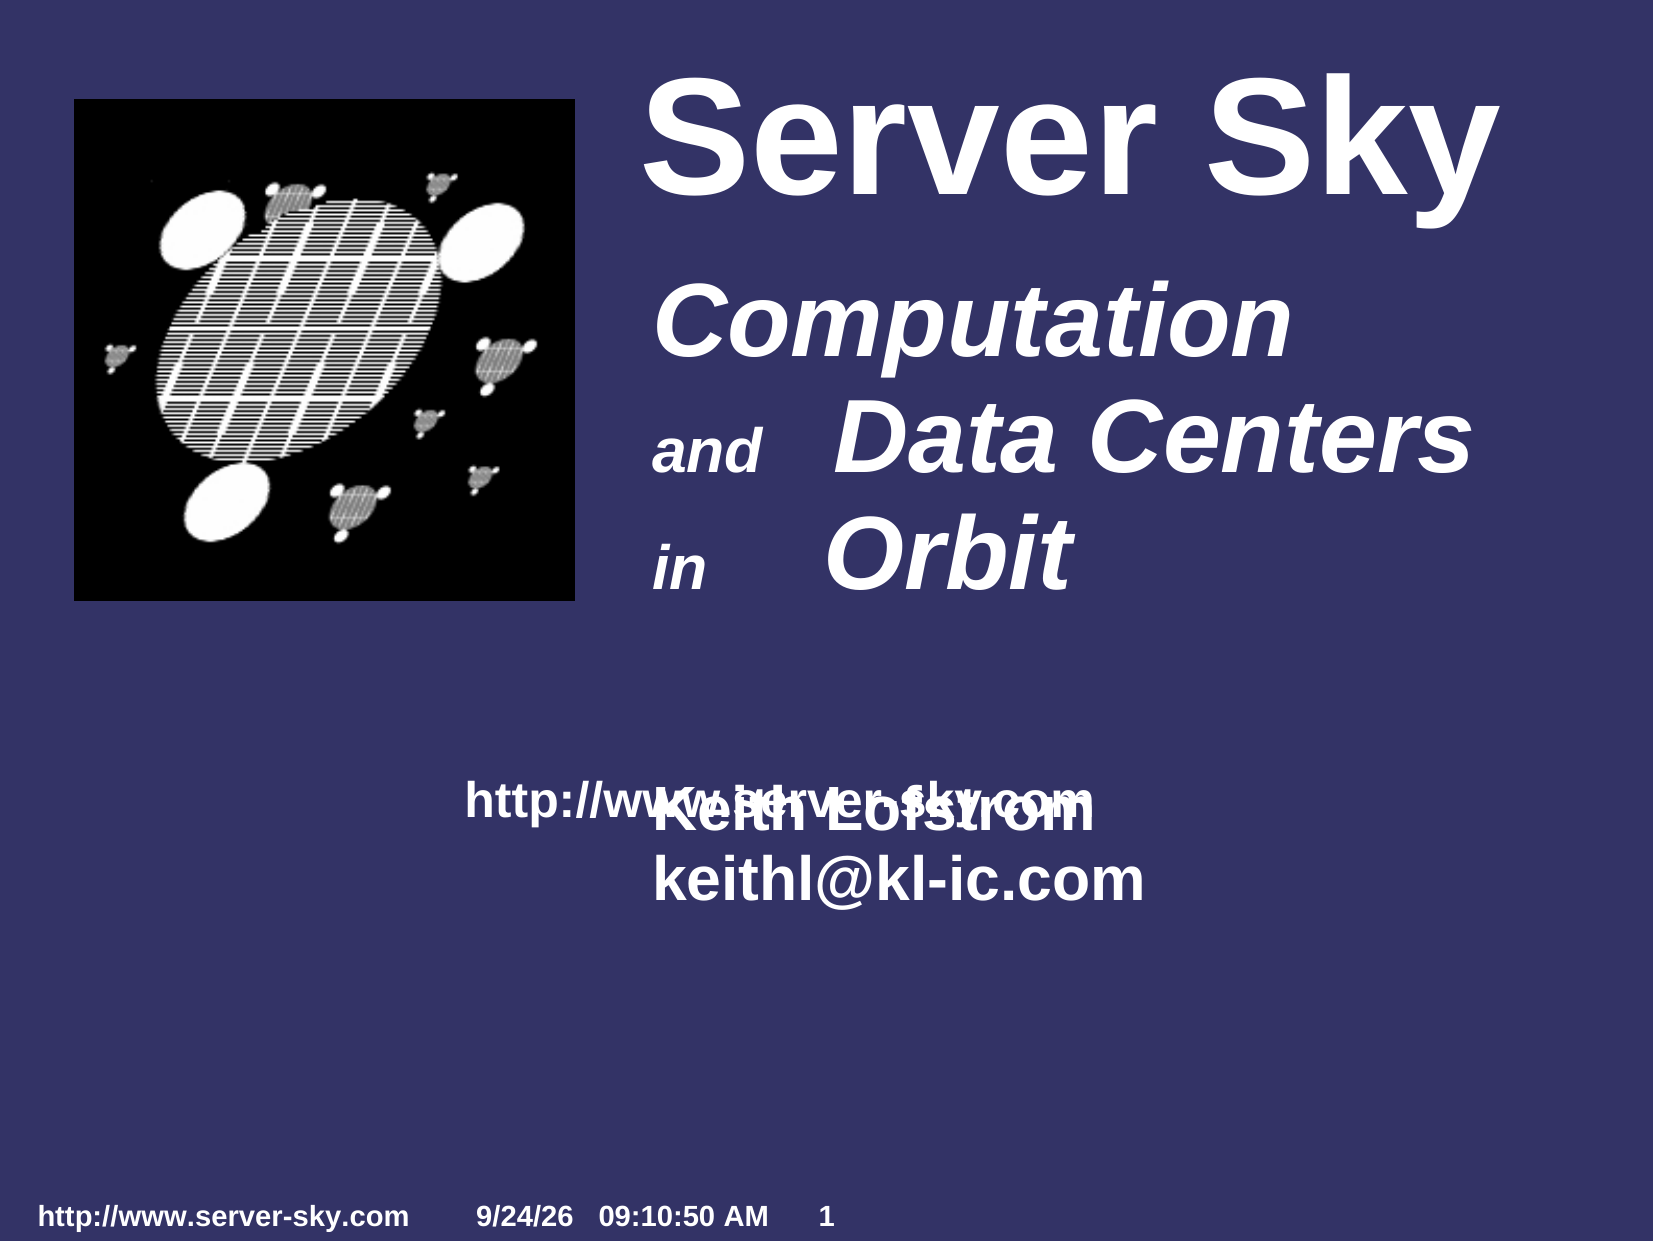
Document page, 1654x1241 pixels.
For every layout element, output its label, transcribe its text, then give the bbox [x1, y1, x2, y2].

title Server Sky [566, 11, 1575, 263]
text_box http://www.server-sky.com [142, 765, 1418, 856]
text_box Computation and Data Centers in Orbit Keith Lofstrom keithl@kl-ic.com [637, 255, 1537, 1194]
picture [74, 99, 575, 601]
